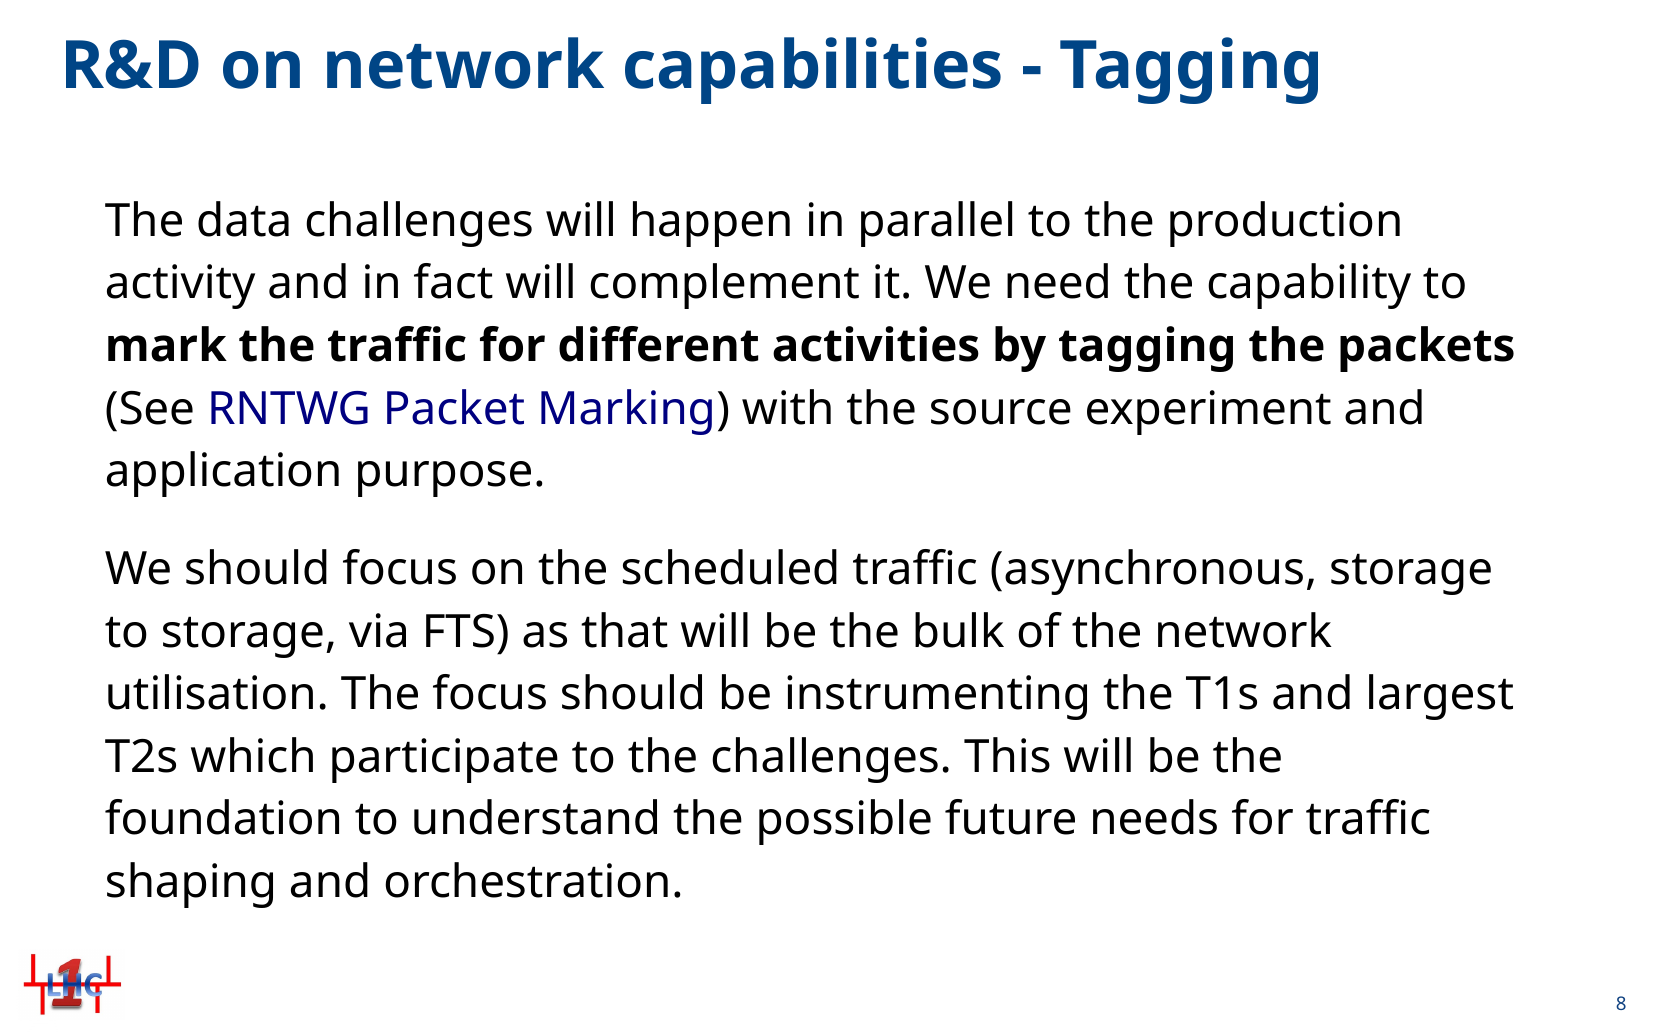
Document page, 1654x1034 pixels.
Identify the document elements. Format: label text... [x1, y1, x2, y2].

picture [16, 949, 90, 1032]
text_box The data challenges will happen in parallel to the production activity and in fact will complement it. We need the capability to mark the traffic for different activities by tagging the packets (See RNTWG Packet Marking) with the source experiment and application purpose. We should focus on the scheduled traffic (asynchronous, storage to storage, via FTS) as that will be the bulk of the network utilisation. The focus should be instrumenting the T1s and largest T2s which participate to the challenges. This will be the foundation to understand the possible future needs for traffic shaping and orchestration. [90, 180, 1549, 1034]
title R&D on network capabilities - Tagging [60, 0, 1528, 138]
